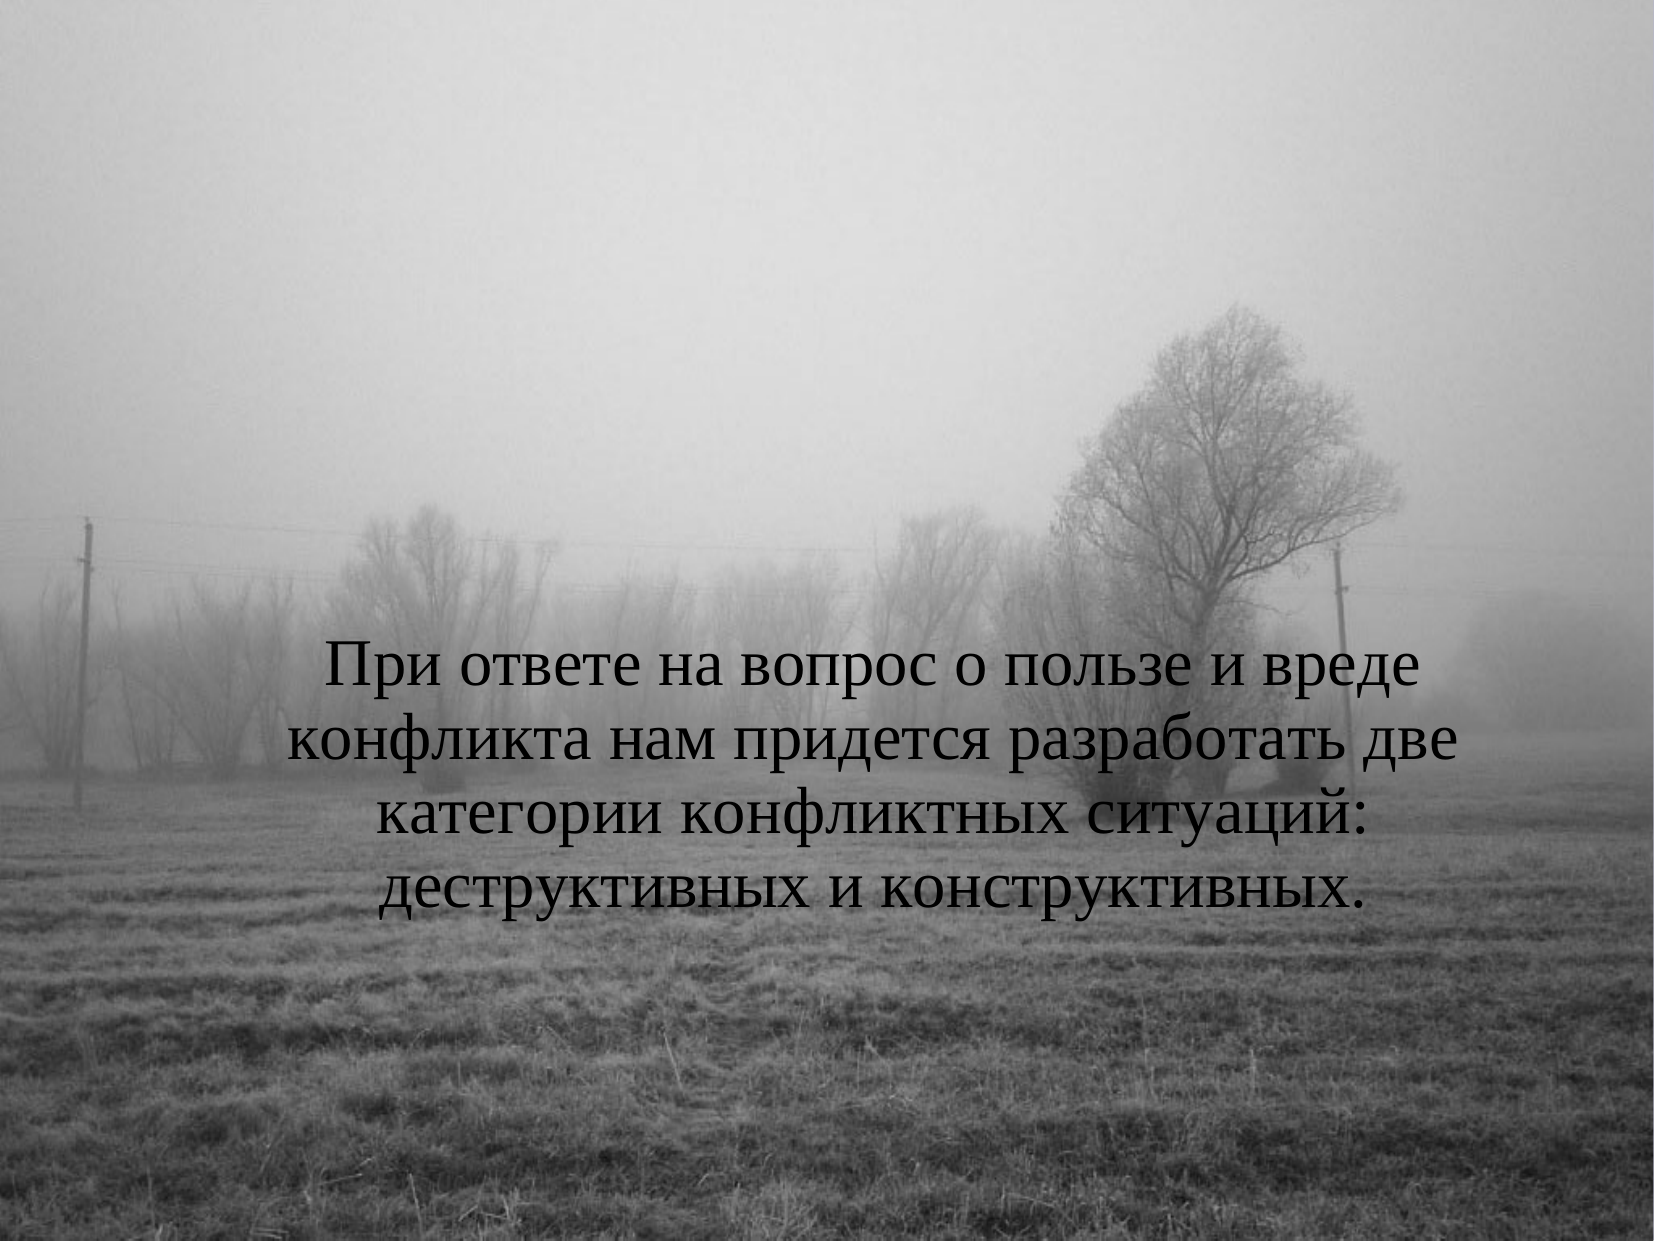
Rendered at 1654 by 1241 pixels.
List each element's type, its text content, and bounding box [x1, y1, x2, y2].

picture [0, 0, 1654, 1241]
subtitle При ответе на вопрос о пользе и вреде конфликта нам придется разработать две категории конфликтных ситуаций: деструктивных и конструктивных. [178, 372, 1570, 1176]
